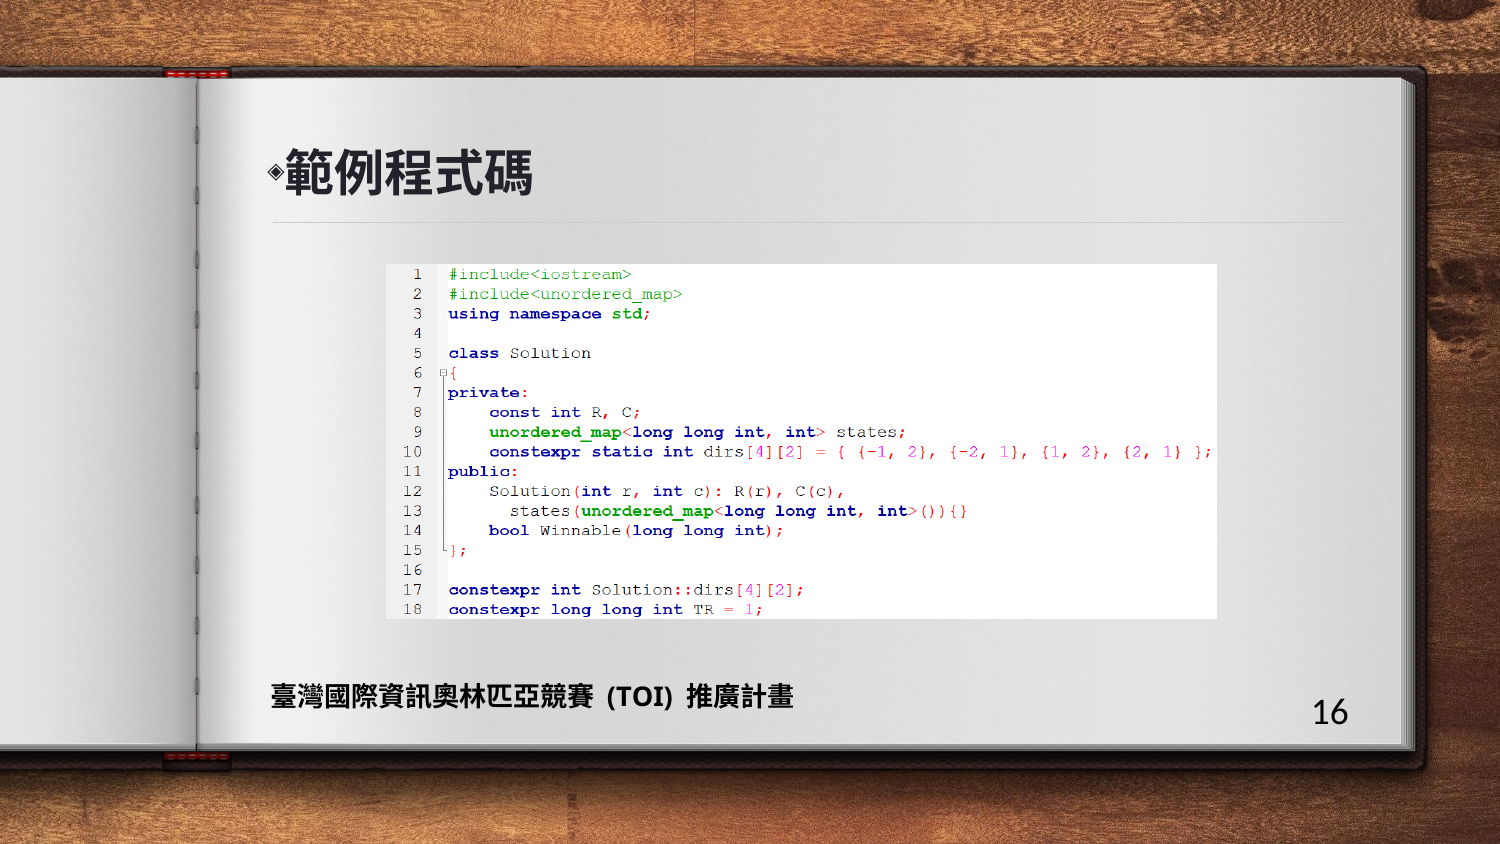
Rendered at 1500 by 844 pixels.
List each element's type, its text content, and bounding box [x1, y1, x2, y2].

list 範例程式碼 [252, 126, 1194, 226]
text_box [1295, 672, 1386, 737]
picture [386, 264, 1217, 619]
